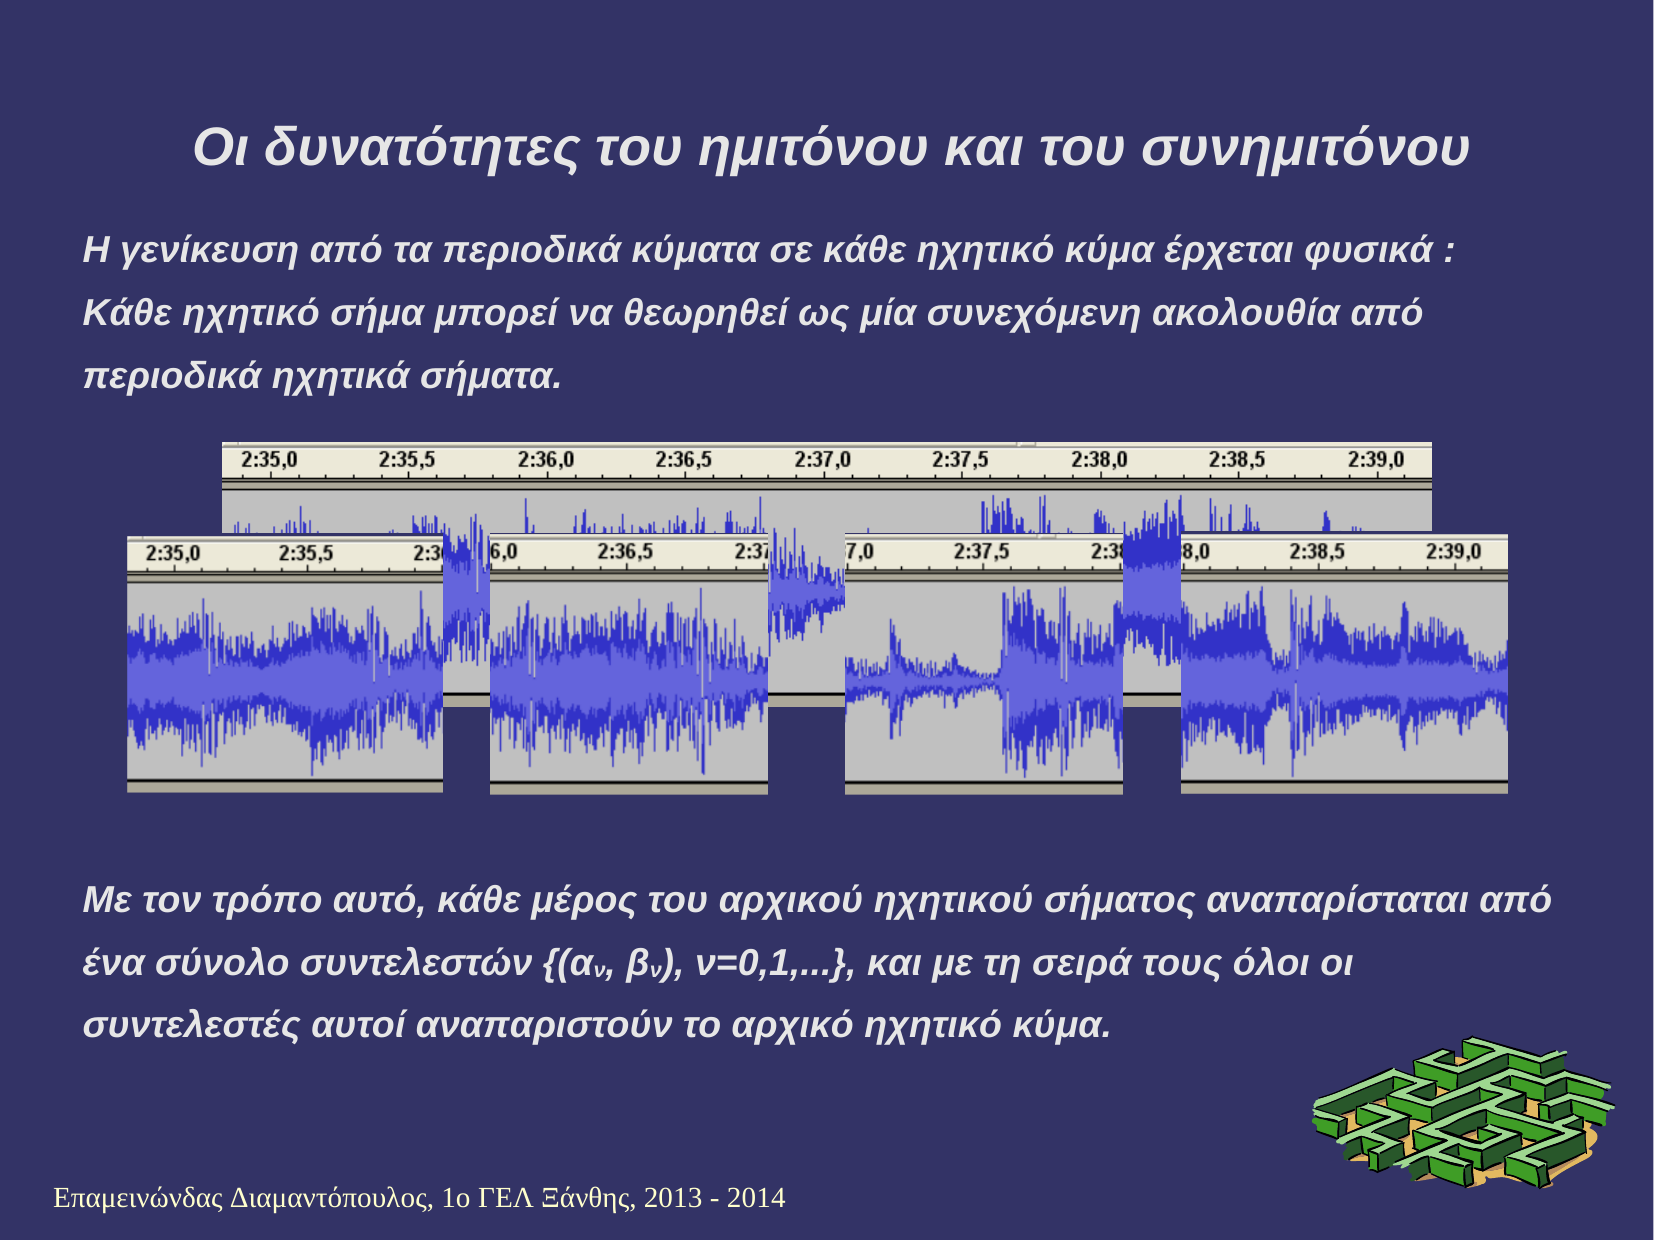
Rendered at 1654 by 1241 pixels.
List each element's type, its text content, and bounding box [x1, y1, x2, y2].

title Με τον τρόπο αυτό, κάθε μέρος του αρχικού ηχητικού σήματος αναπαρίσταται από ένα σύνολο συντελεστών {(αν, βν), ν=0,1,...}, και με τη σειρά τους όλοι οι συντελεστές αυτοί αναπαριστούν το αρχικό ηχητικό κύμα. [82, 858, 1571, 1045]
title Οι δυνατότητες του ημιτόνου και του συνημιτόνου [88, 87, 1577, 207]
title Η γενίκευση από τα περιοδικά κύματα σε κάθε ηχητικό κύμα έρχεται φυσικά : Κάθε ηχητικό σήμα μπορεί να θεωρηθεί ως μία συνεχόμενη ακολουθία από περιοδικά ηχητικά σήματα. [82, 217, 1571, 491]
picture [124, 442, 1508, 798]
